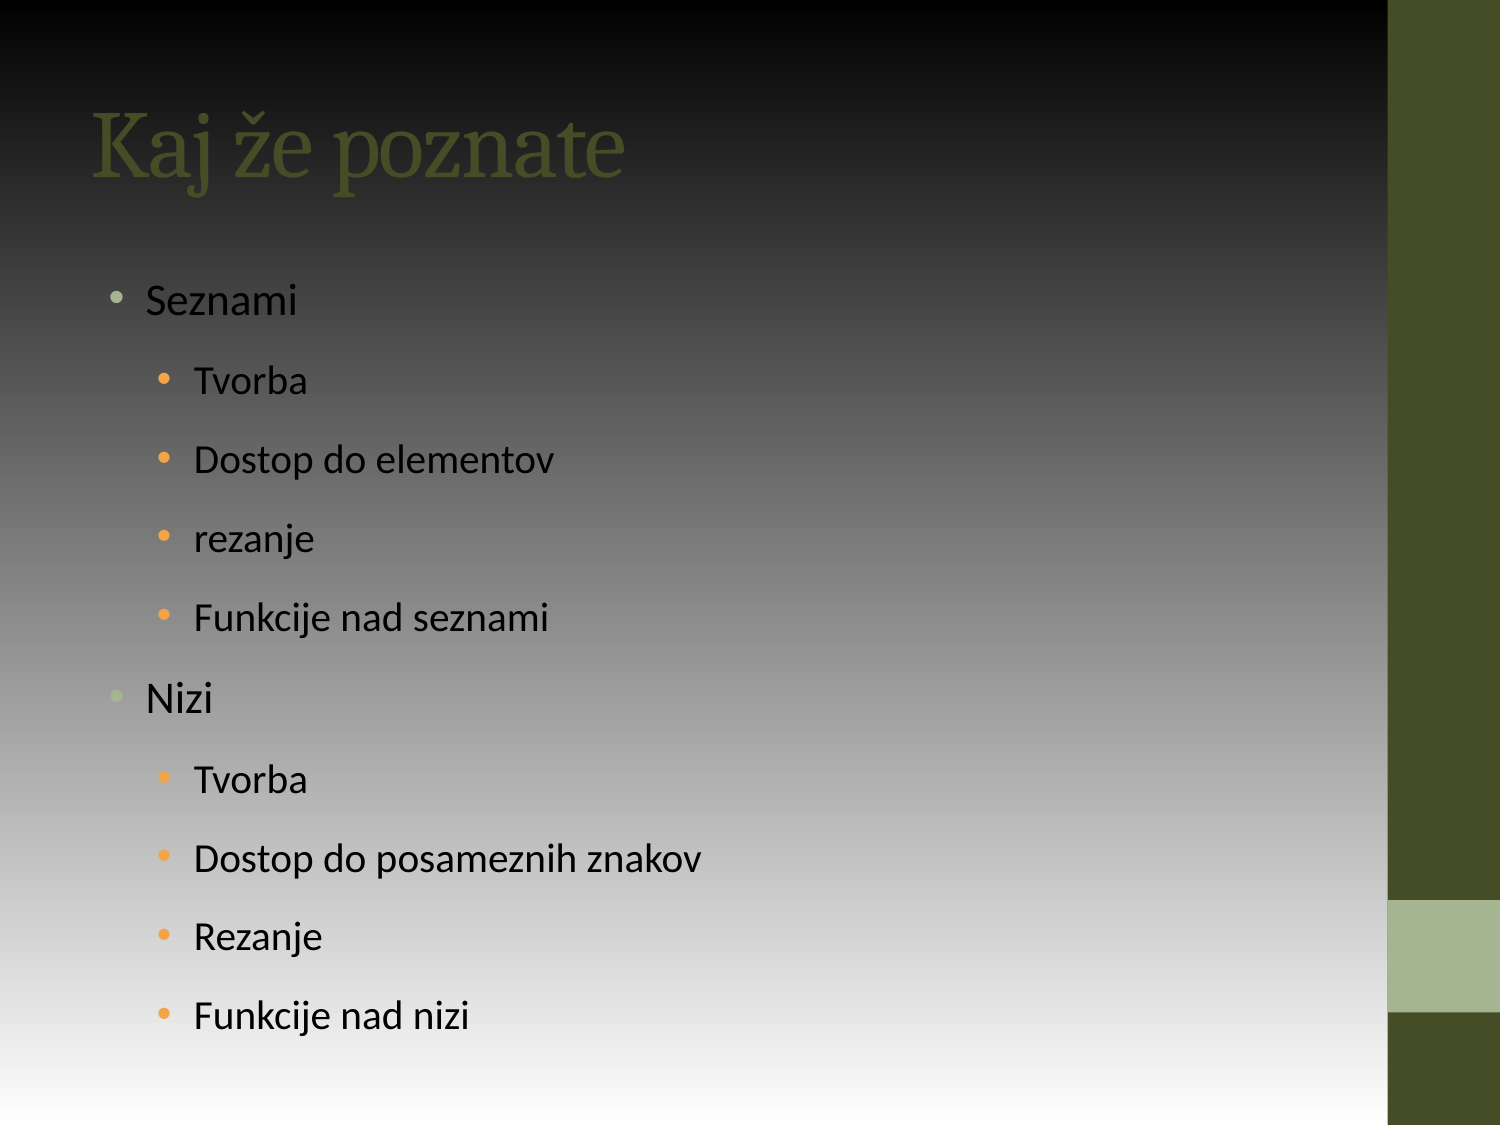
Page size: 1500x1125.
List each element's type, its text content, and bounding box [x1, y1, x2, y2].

title Kaj že poznate [75, 45, 1325, 233]
list Seznami Tvorba Dostop do elementov rezanje Funkcije nad seznami Nizi Tvorba Dostop do posameznih znakov Rezanje Funkcije nad nizi [75, 262, 1325, 1050]
